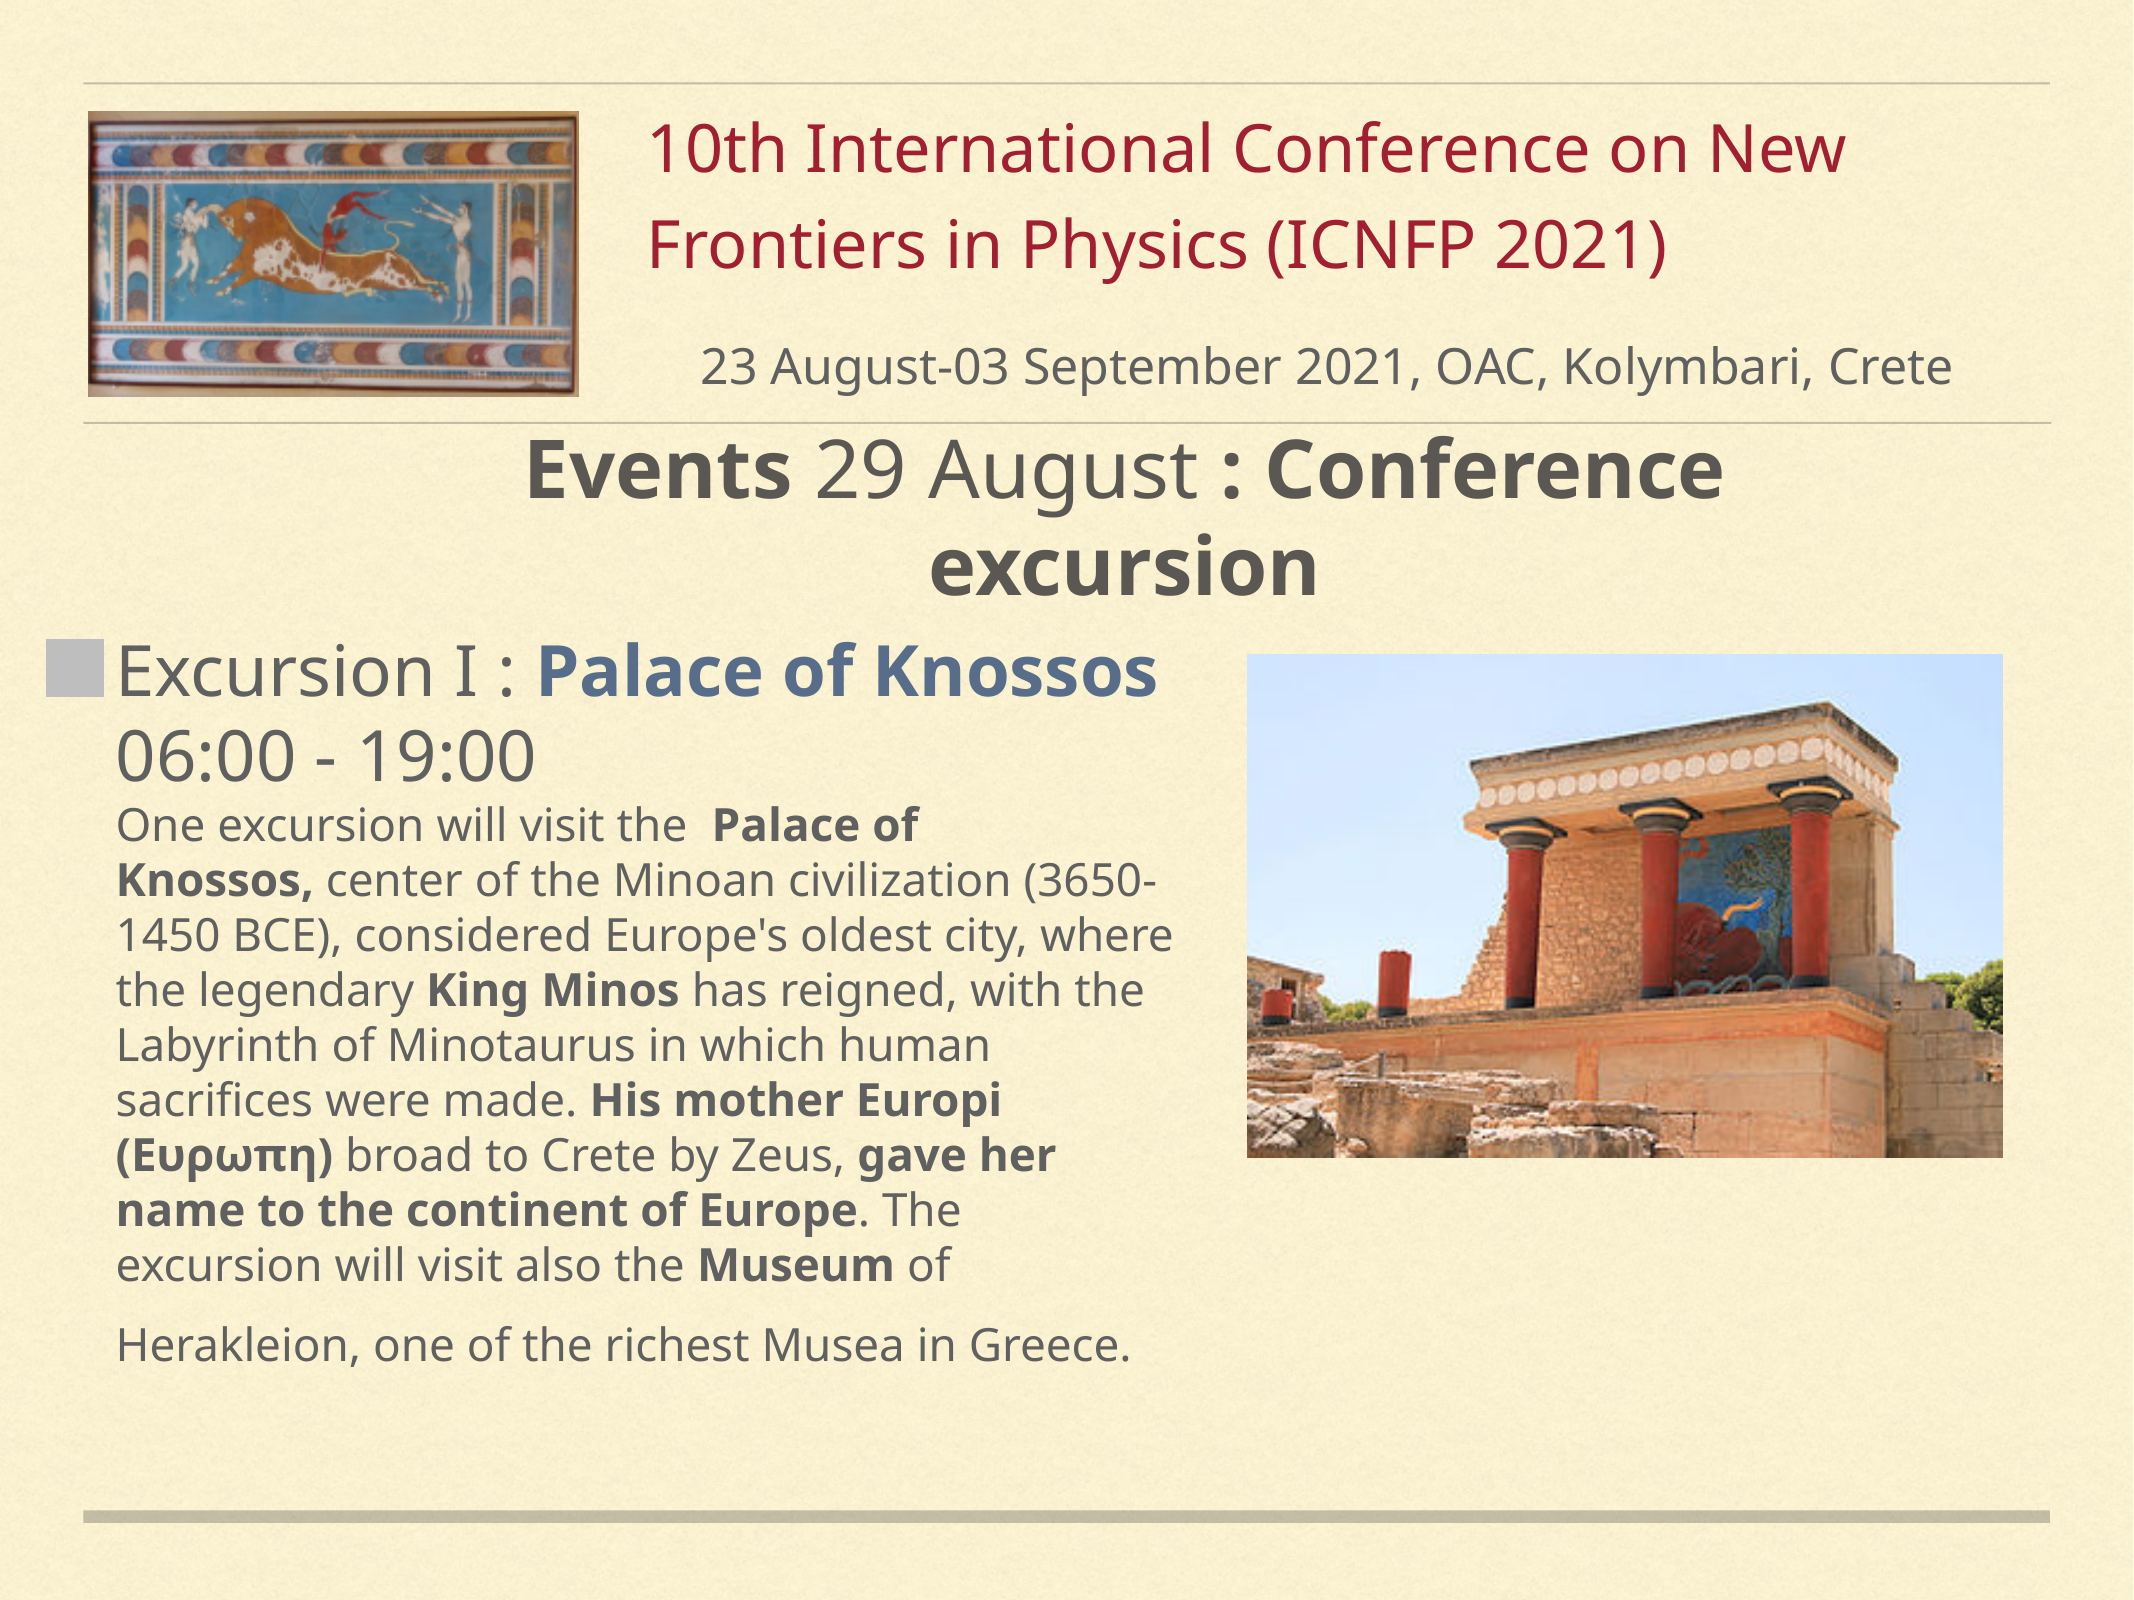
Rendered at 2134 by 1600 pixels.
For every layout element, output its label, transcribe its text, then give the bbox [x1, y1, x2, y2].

list Excursion I : Palace of Knossos 06:00 - 19:00 One excursion will visit the Palace of Knossos, center of the Minoan civilization (3650-1450 BCE), considered Europe's oldest city, where the legendary King Minos has reigned, with the Labyrinth of Minotaurus in which human sacrifices were made. His mother Europi (Ευρωπη) broad to Crete by Zeus, gave her name to the continent of Europe. The excursion will visit also the Museum of Herakleion, one of the richest Musea in Greece. [38, 617, 1189, 1444]
text_box 23 August-03 September 2021, OAC, Kolymbari, Crete [520, 326, 2134, 403]
text_box Events 29 August : Conference excursion [449, 408, 1801, 621]
title 10th International Conference on New Frontiers in Physics (ICNFP 2021) [638, 66, 2130, 305]
picture [0, 0, 2134, 1600]
